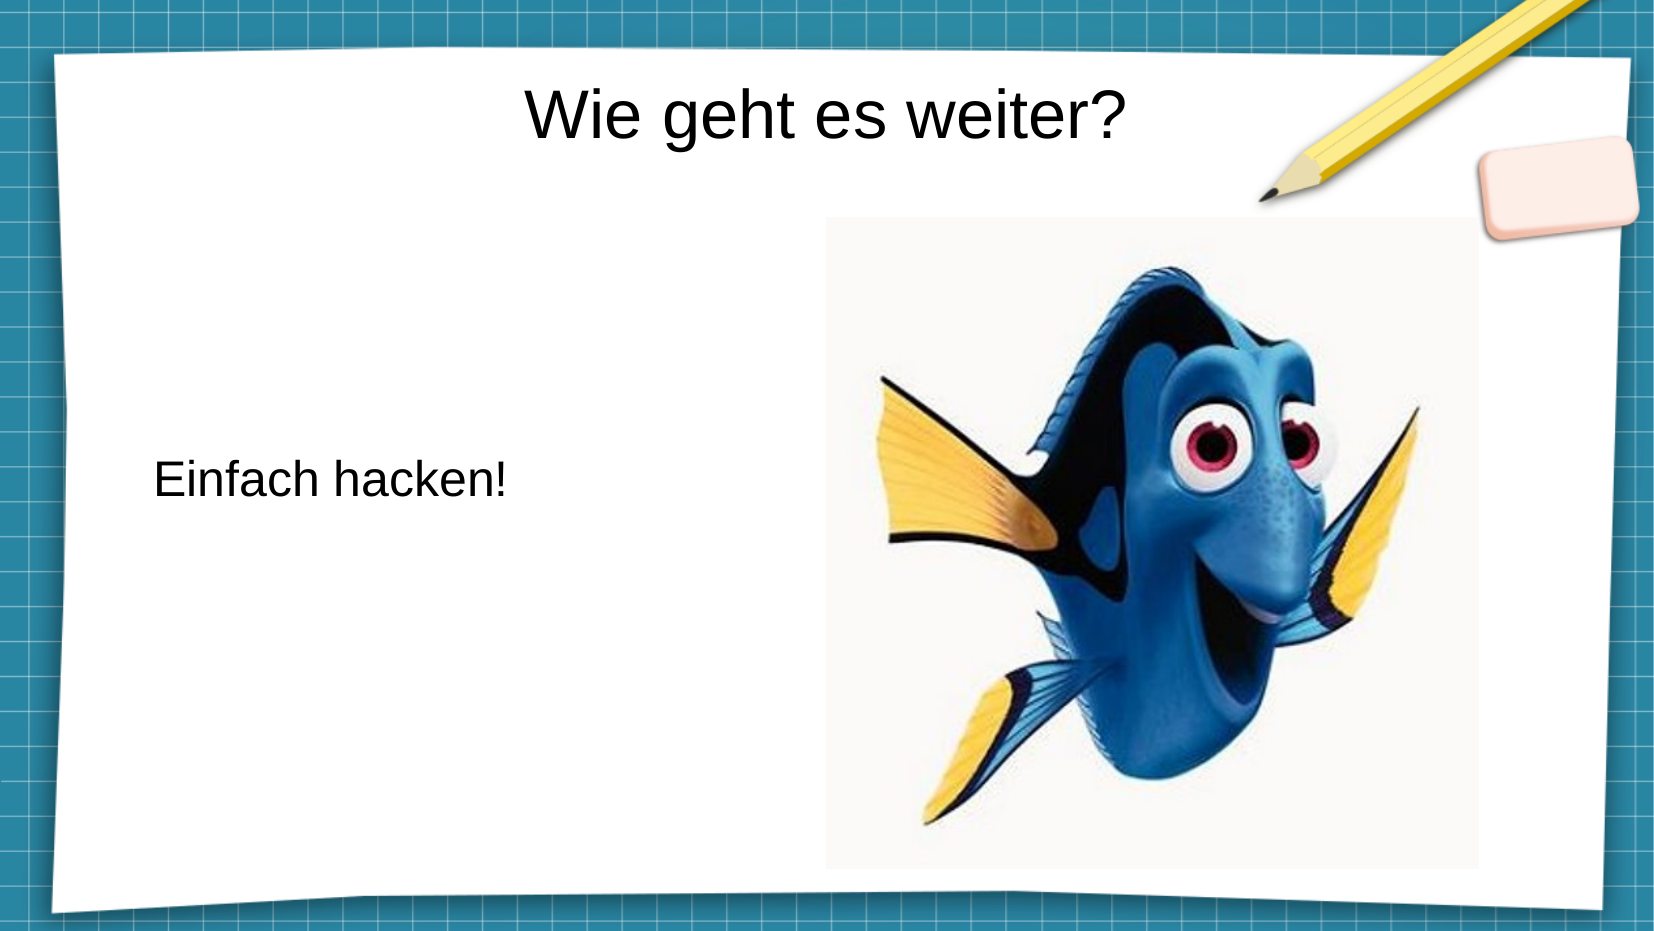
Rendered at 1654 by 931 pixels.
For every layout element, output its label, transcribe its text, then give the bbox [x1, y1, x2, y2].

list Einfach hacken! [82, 217, 809, 758]
picture [0, 0, 1654, 931]
title Wie geht es weiter? [82, 37, 1571, 193]
